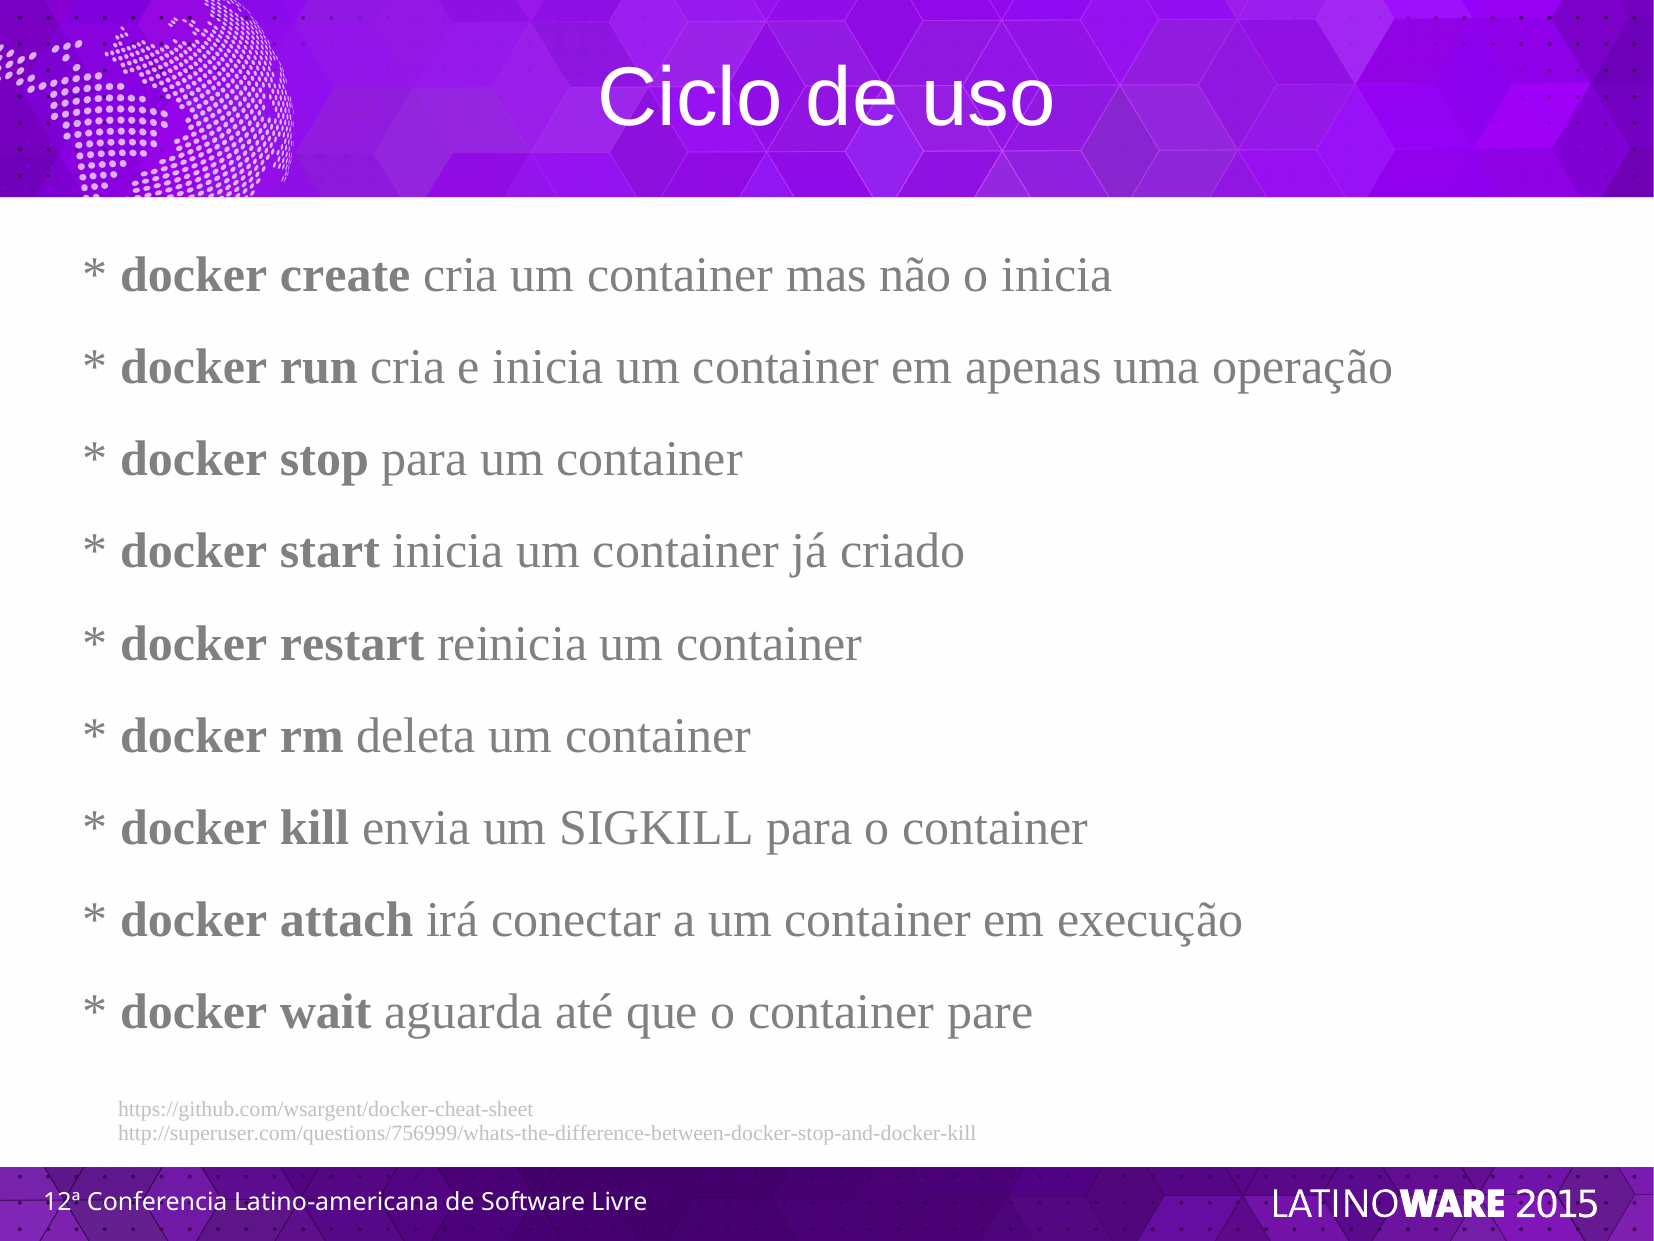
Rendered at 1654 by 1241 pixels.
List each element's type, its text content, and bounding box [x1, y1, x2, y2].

picture [0, 0, 1654, 1241]
text_box 12ª Conferencia Latino-americana de Software Livre [28, 1176, 1127, 1234]
text_box * docker create cria um container mas não o inicia * docker run cria e inicia um container em apenas uma operação * docker stop para um container * docker start inicia um container já criado * docker restart reinicia um container * docker rm deleta um container * docker kill envia um SIGKILL para o container * docker attach irá conectar a um container em execução * docker wait aguarda até que o container pare [82, 236, 1571, 1185]
text_box Ciclo de uso [183, 43, 1471, 152]
